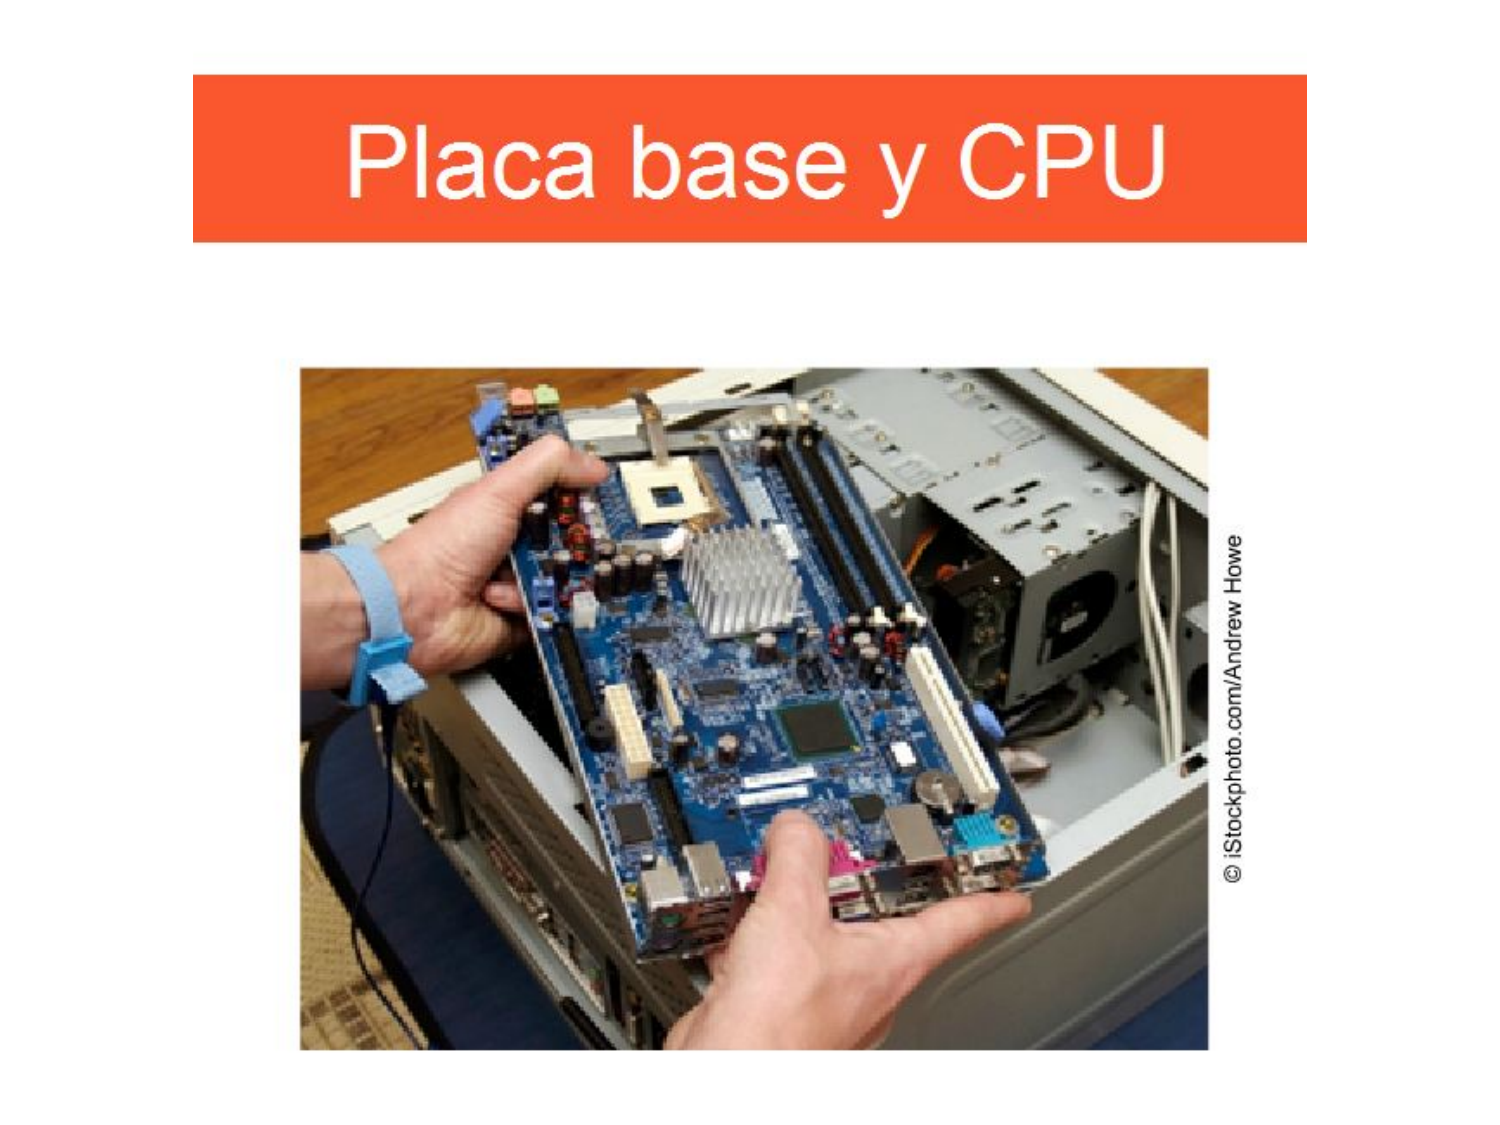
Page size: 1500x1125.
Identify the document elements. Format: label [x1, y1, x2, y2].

picture [193, 0, 1307, 1125]
